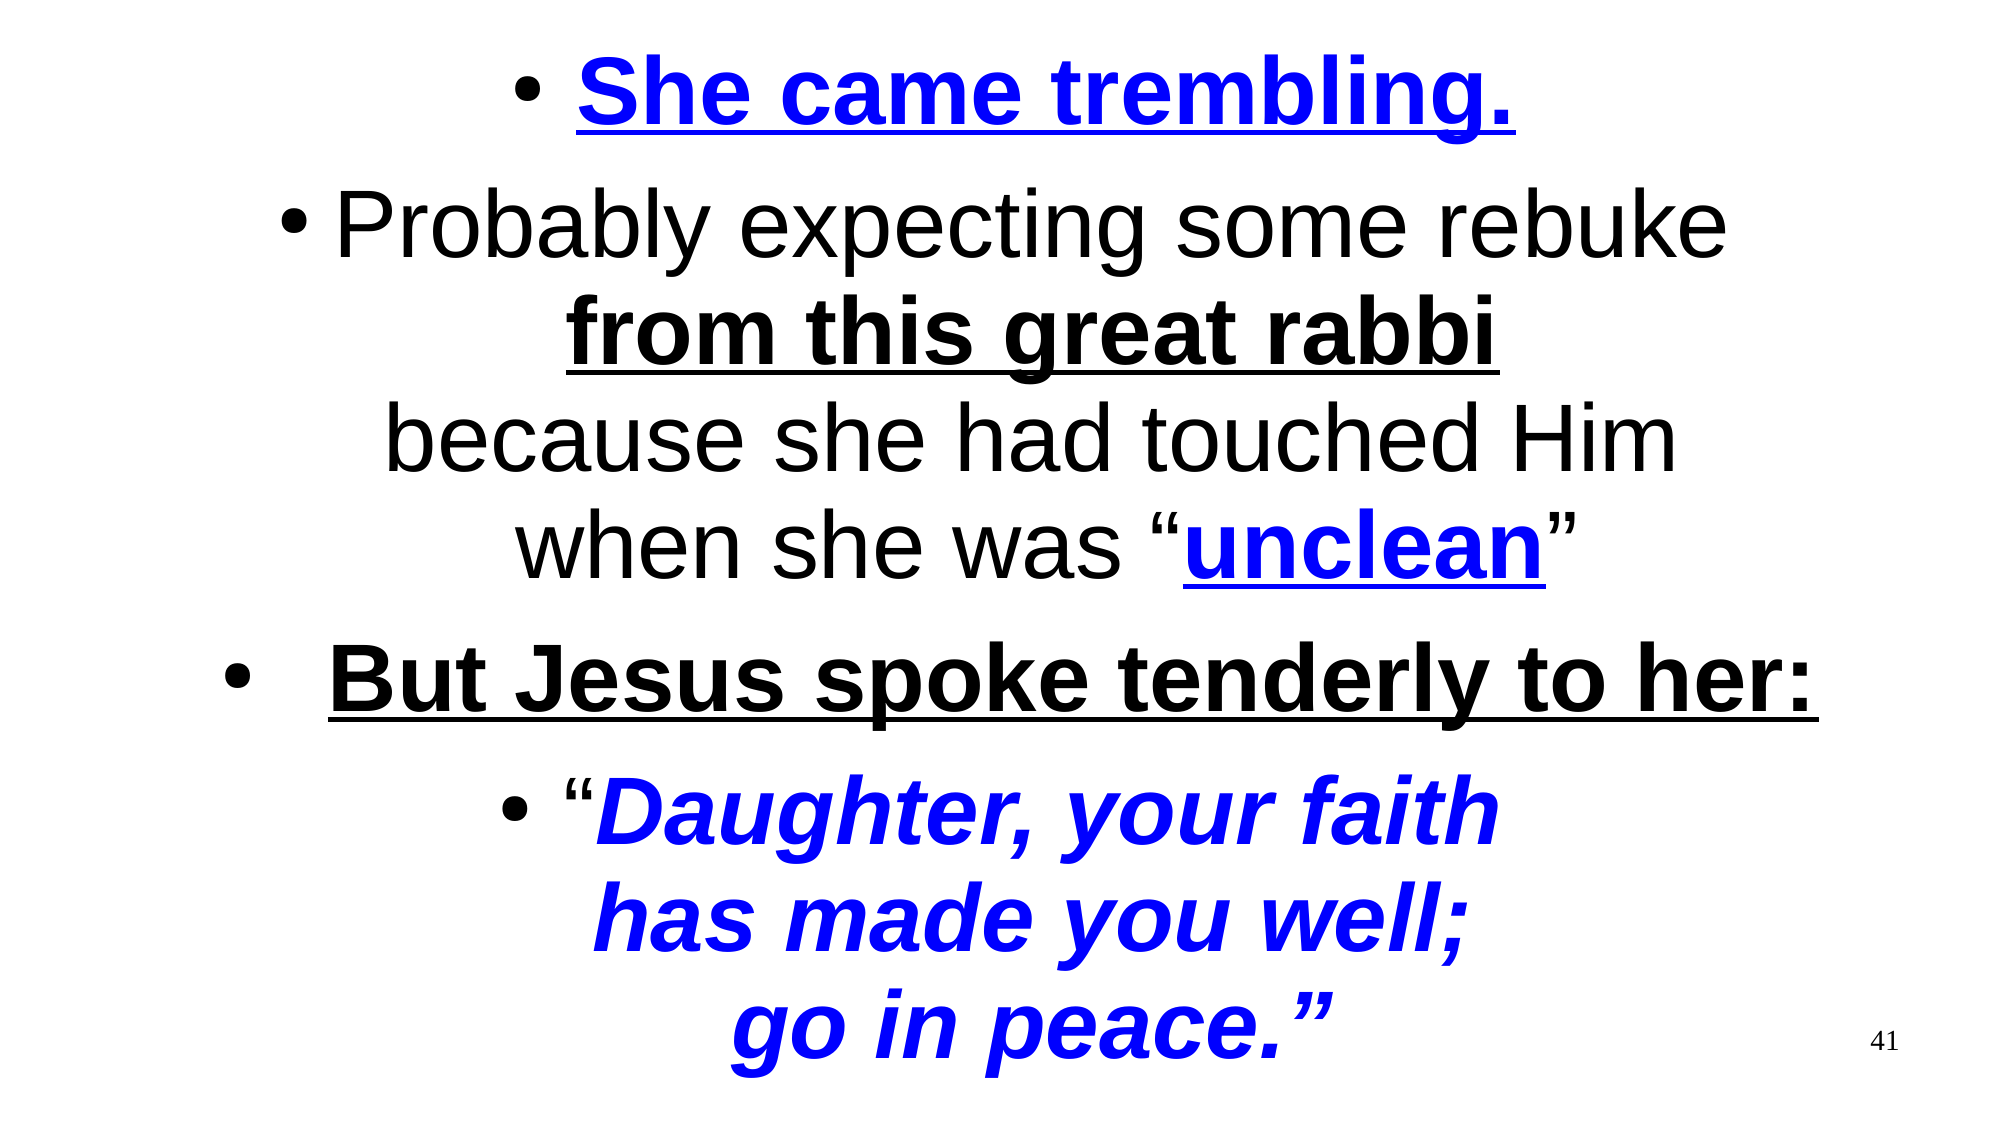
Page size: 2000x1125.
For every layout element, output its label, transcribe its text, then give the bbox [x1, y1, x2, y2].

list She came trembling. Probably expecting some rebuke from this great rabbi because she had touched Him when she was “unclean” But Jesus spoke tenderly to her: “Daughter, your faith has made you well; go in peace.” [37, 37, 1988, 1088]
